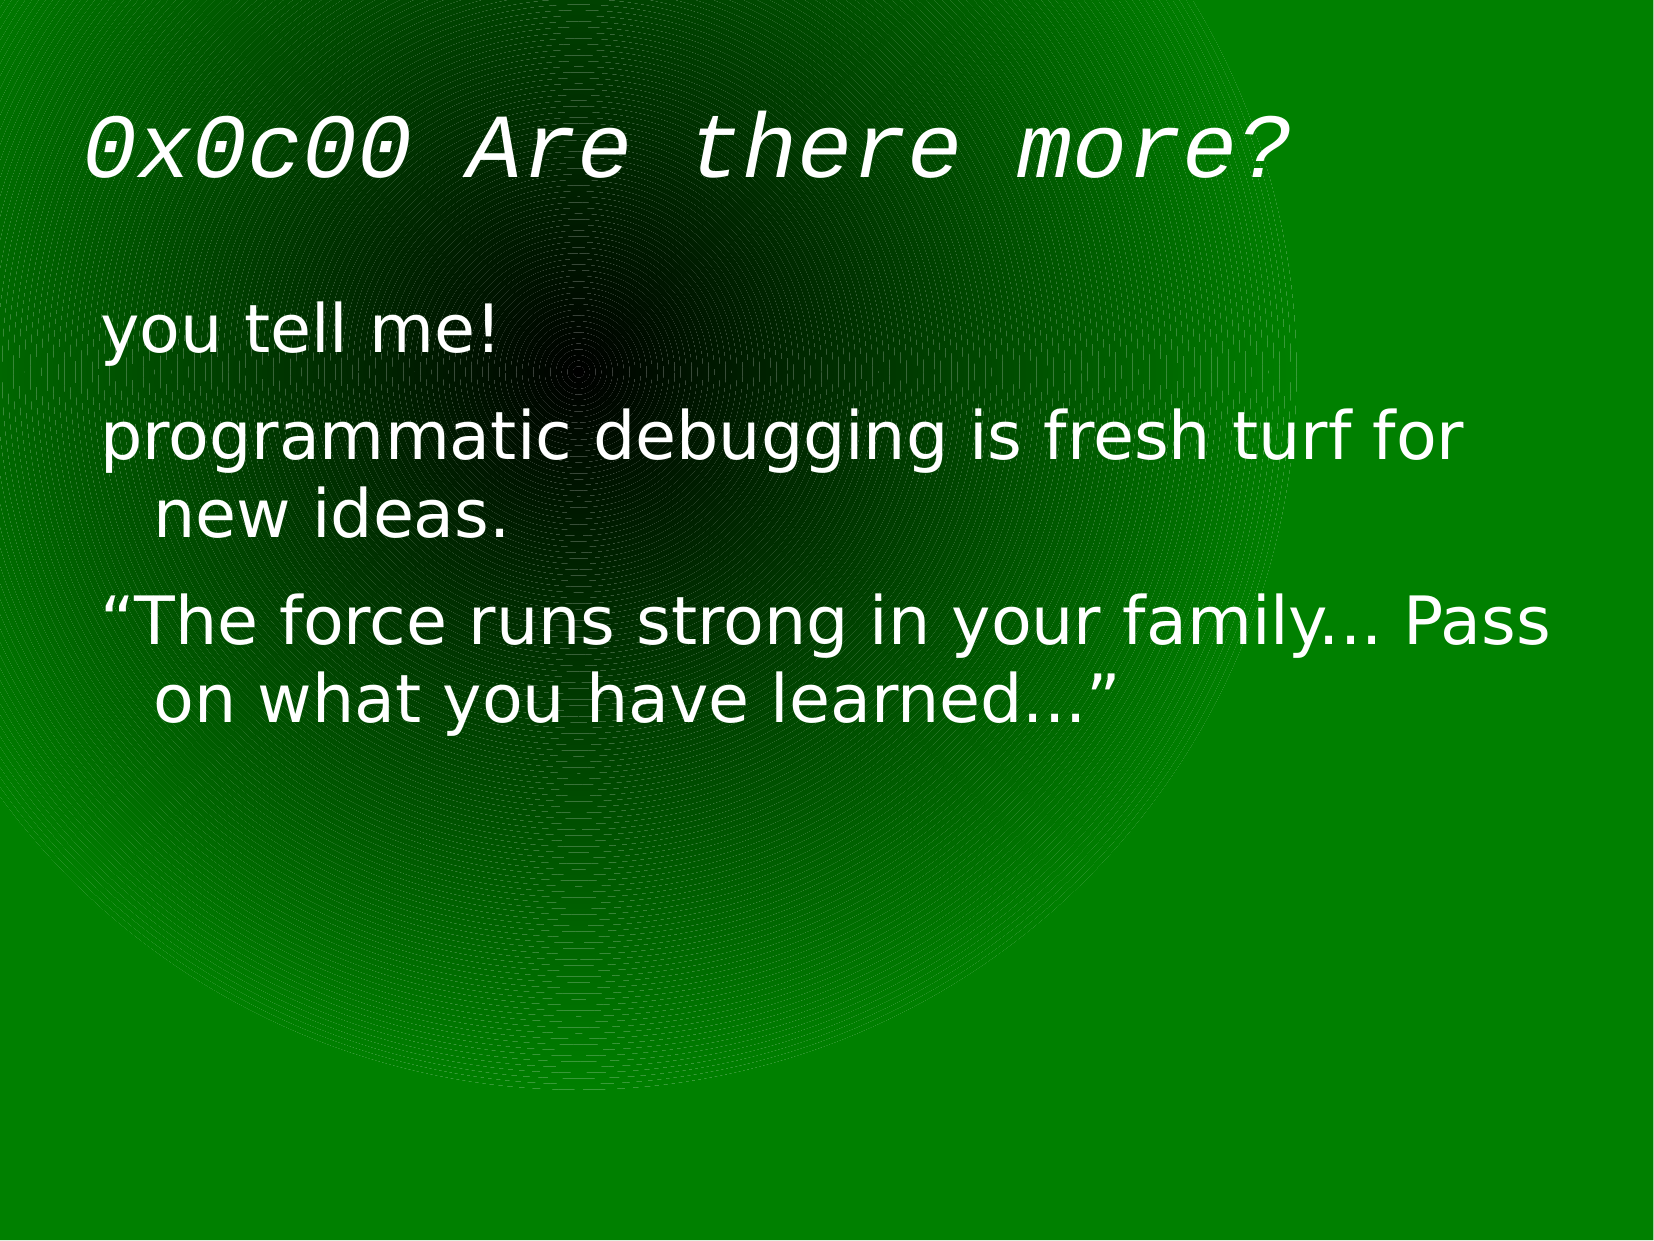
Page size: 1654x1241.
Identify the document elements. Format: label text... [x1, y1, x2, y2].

title 0x0c00 Are there more? [82, 56, 1571, 250]
list you tell me! programmatic debugging is fresh turf for new ideas. “The force runs strong in your family... Pass on what you have learned...” [82, 290, 1571, 1094]
